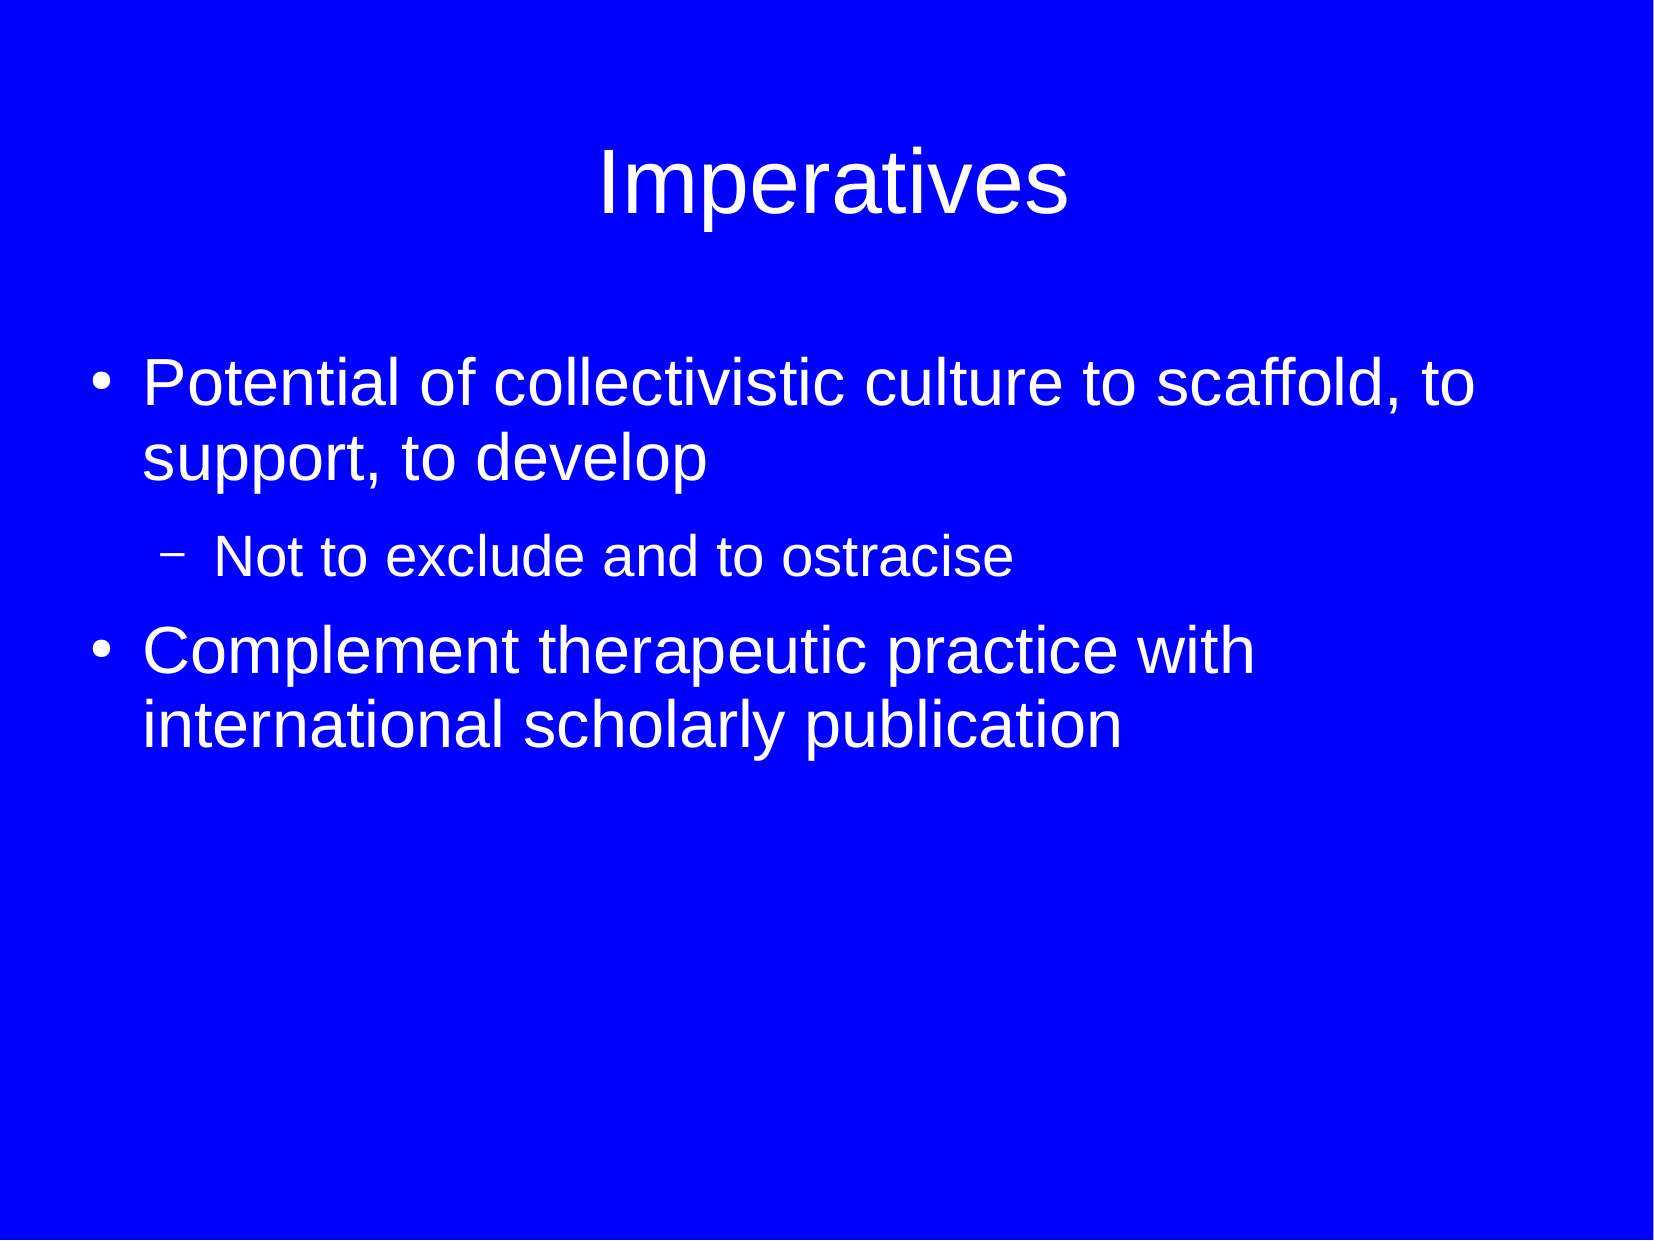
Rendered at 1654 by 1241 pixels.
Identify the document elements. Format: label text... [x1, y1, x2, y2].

title Imperatives [90, 77, 1579, 286]
list Potential of collectivistic culture to scaffold, to support, to develop Not to exclude and to ostracise Complement therapeutic practice with international scholarly publication [71, 345, 1561, 1186]
